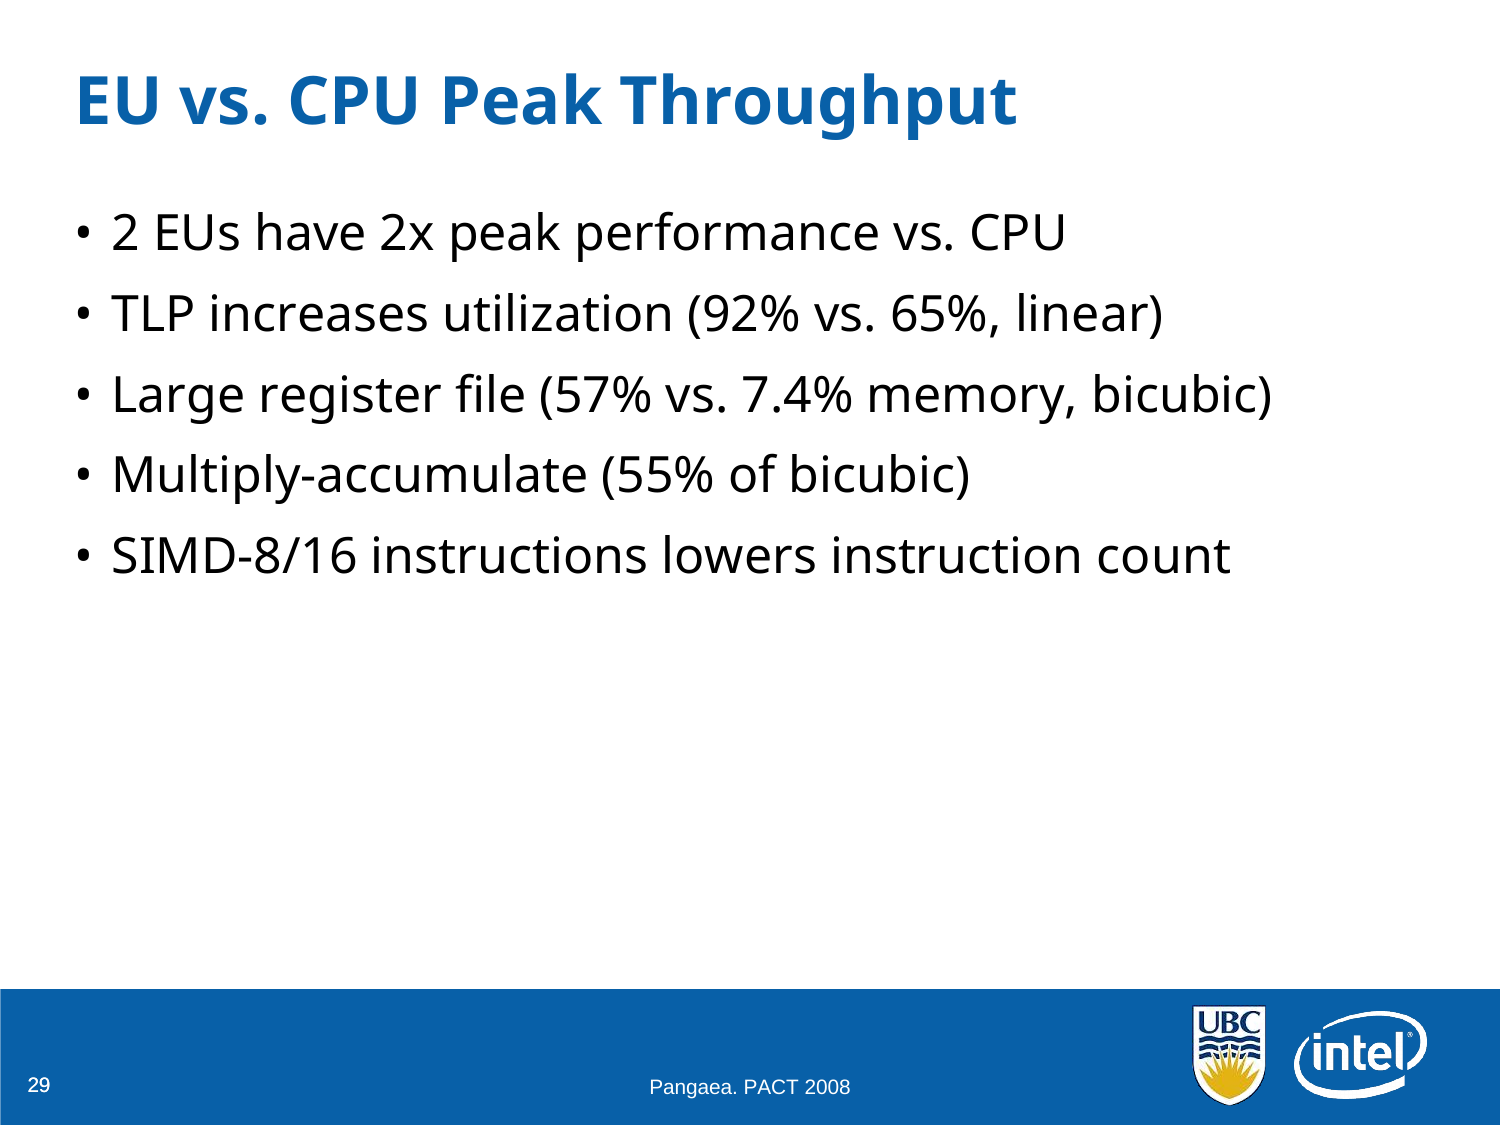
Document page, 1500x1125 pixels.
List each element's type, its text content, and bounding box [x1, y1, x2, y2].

picture [1192, 1005, 1266, 1106]
title EU vs. CPU Peak Throughput [74, 25, 1427, 172]
picture [1294, 1011, 1427, 1099]
list 2 EUs have 2x peak performance vs. CPU TLP increases utilization (92% vs. 65%, linear) Large register file (57% vs. 7.4% memory, bicubic) Multiply-accumulate (55% of bicubic) SIMD-8/16 instructions lowers instruction count [74, 197, 1427, 992]
